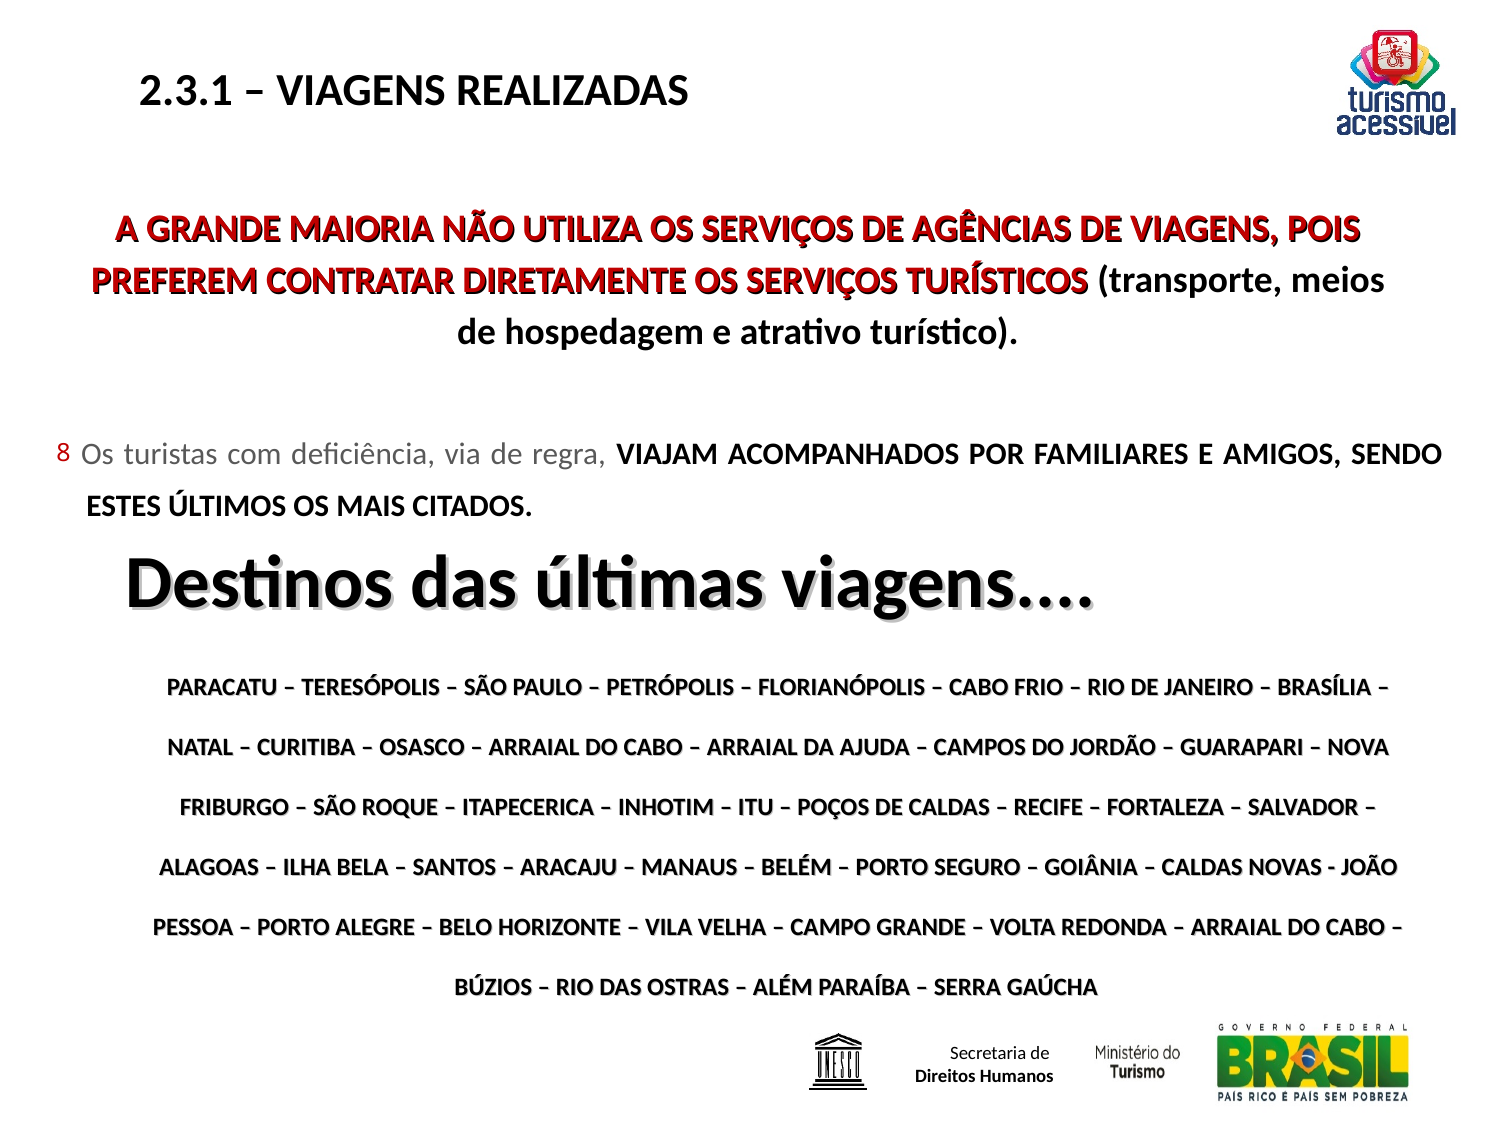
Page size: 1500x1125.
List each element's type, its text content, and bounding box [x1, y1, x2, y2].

text_box Os turistas com deficiência, via de regra, viajam acompanhados por familiares e amigos, sendo estes últimos os mais citados. [41, 359, 1487, 530]
text_box Destinos das últimas viagens.... [110, 525, 1112, 630]
text_box Paracatu – Teresópolis – são Paulo – Petrópolis – Florianópolis – cabo frio – rio de janeiro – Brasília – natal – Curitiba – Osasco – arraial do cabo – arraial da ajuda – campos do Jordão – Guarapari – Nova Friburgo – São Roque – Itapecerica – Inhotim – itu – Poços de Caldas – Recife – Fortaleza – salvador – alagoas – Ilha Bela – Santos – Aracaju – Manaus – Belém – porto seguro – Goiânia – Caldas Novas - João Pessoa – porto alegre – belo horizonte – Vila Velha – Campo Grande – Volta Redonda – arraial do cabo – búzios – rio das ostras – além paraíba – serra gaúcha [124, 633, 1435, 1008]
text_box A grande maioria não utiliza os serviços de agências de viagens, pois preferem contratar diretamente os serviços turísticos (transporte, meios de hospedagem e atrativo turístico). [74, 189, 1402, 360]
text_box Slide 46/119 [1256, 1087, 1491, 1125]
text_box 2.3.1 – Viagens realizadas [124, 52, 1187, 122]
